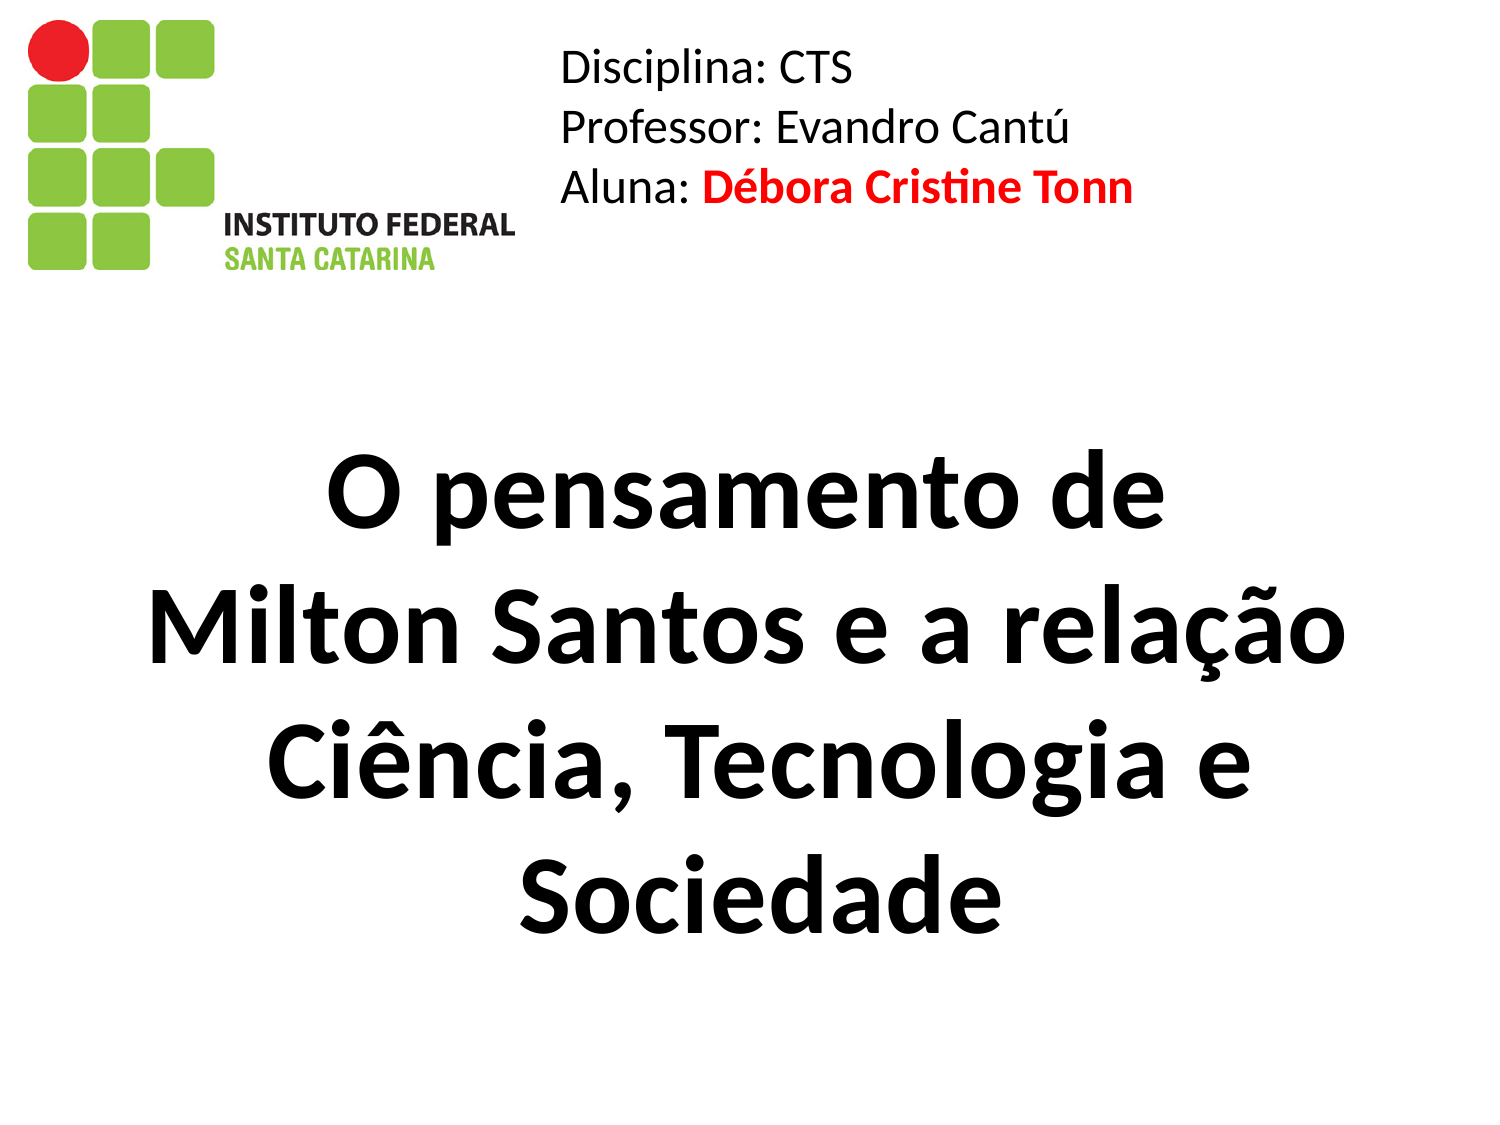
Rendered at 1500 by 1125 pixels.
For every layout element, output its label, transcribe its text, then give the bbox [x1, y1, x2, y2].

picture [28, 20, 515, 270]
text_box O pensamento de Milton Santos e a relação Ciência, Tecnologia e Sociedade [0, 408, 1500, 964]
text_box Disciplina: CTS Professor: Evandro Cantú Aluna: Débora Cristine Tonn [545, 25, 1267, 281]
